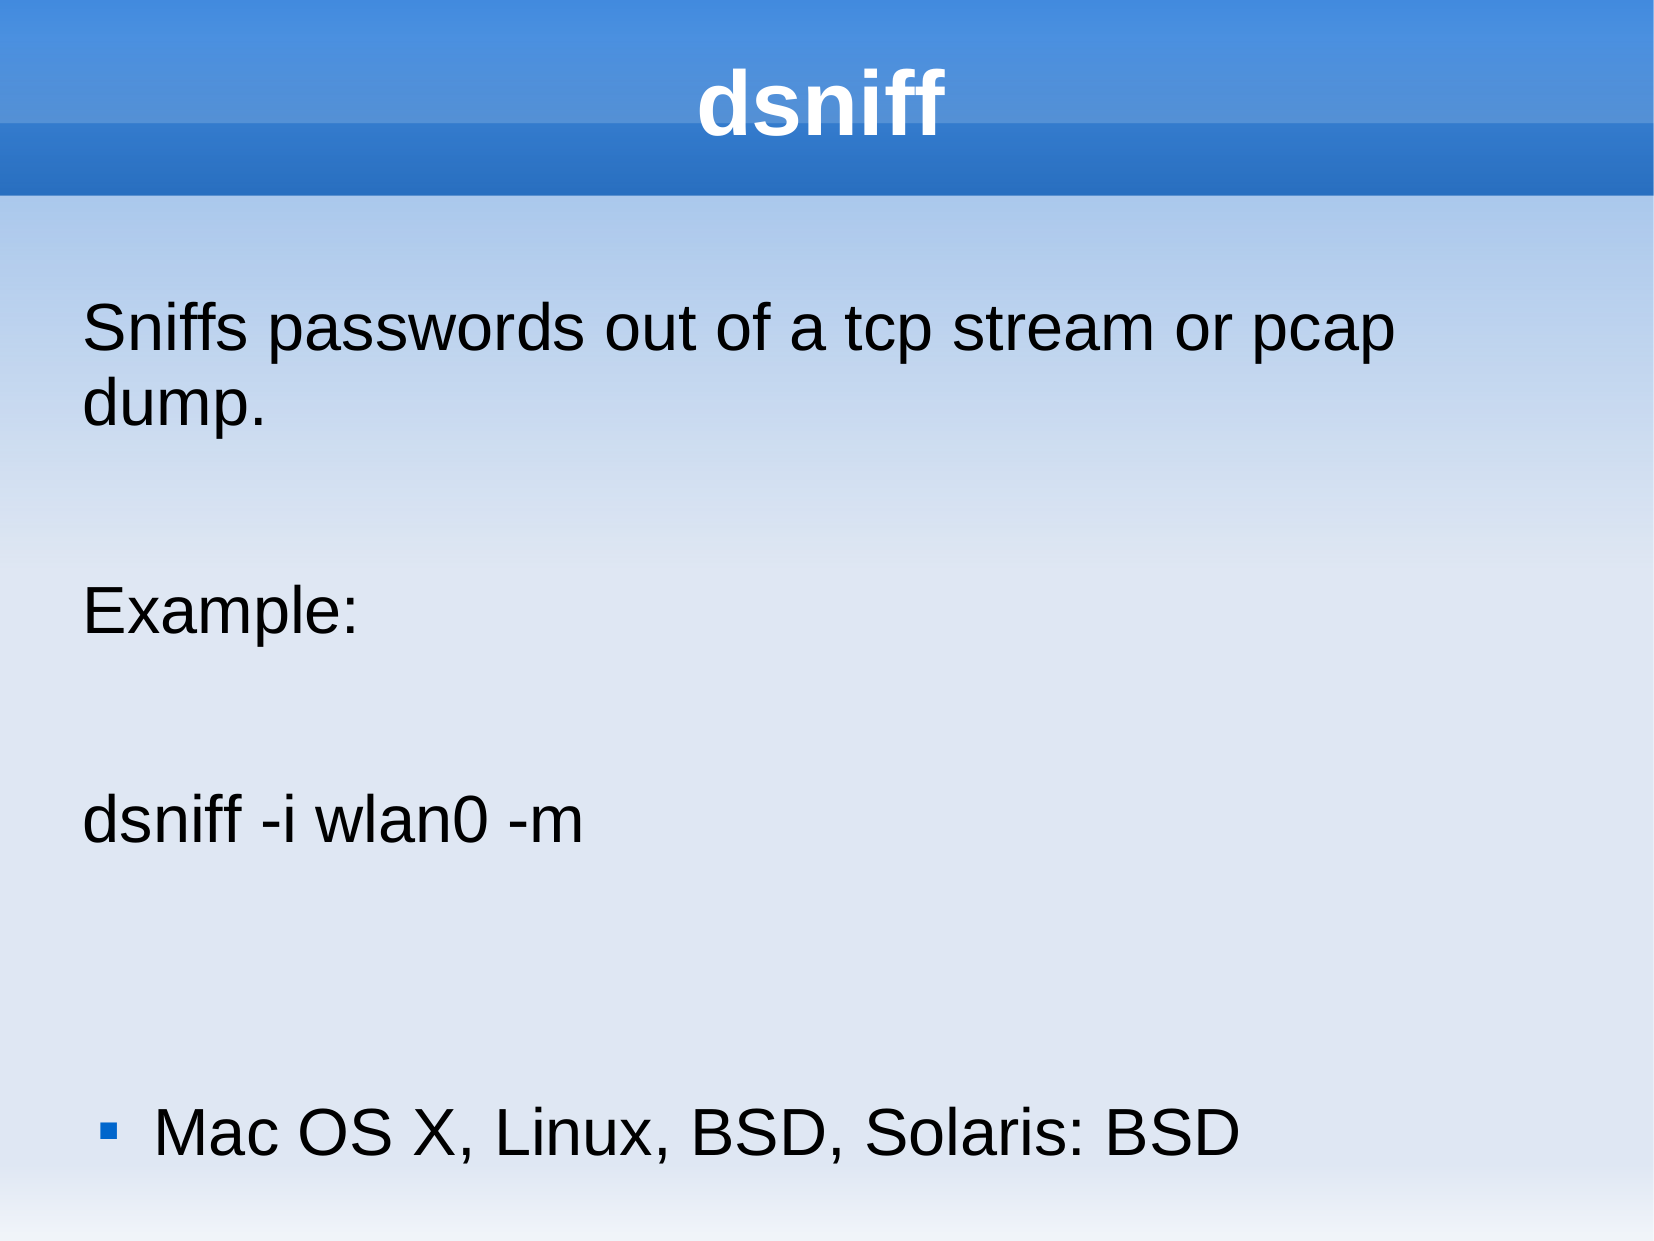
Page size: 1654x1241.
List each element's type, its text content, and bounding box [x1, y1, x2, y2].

picture [0, 0, 1654, 1241]
title dsniff [76, 7, 1565, 200]
list Sniffs passwords out of a tcp stream or pcap dump. Example: dsniff -i wlan0 -m Mac OS X, Linux, BSD, Solaris: BSD [82, 290, 1571, 1170]
